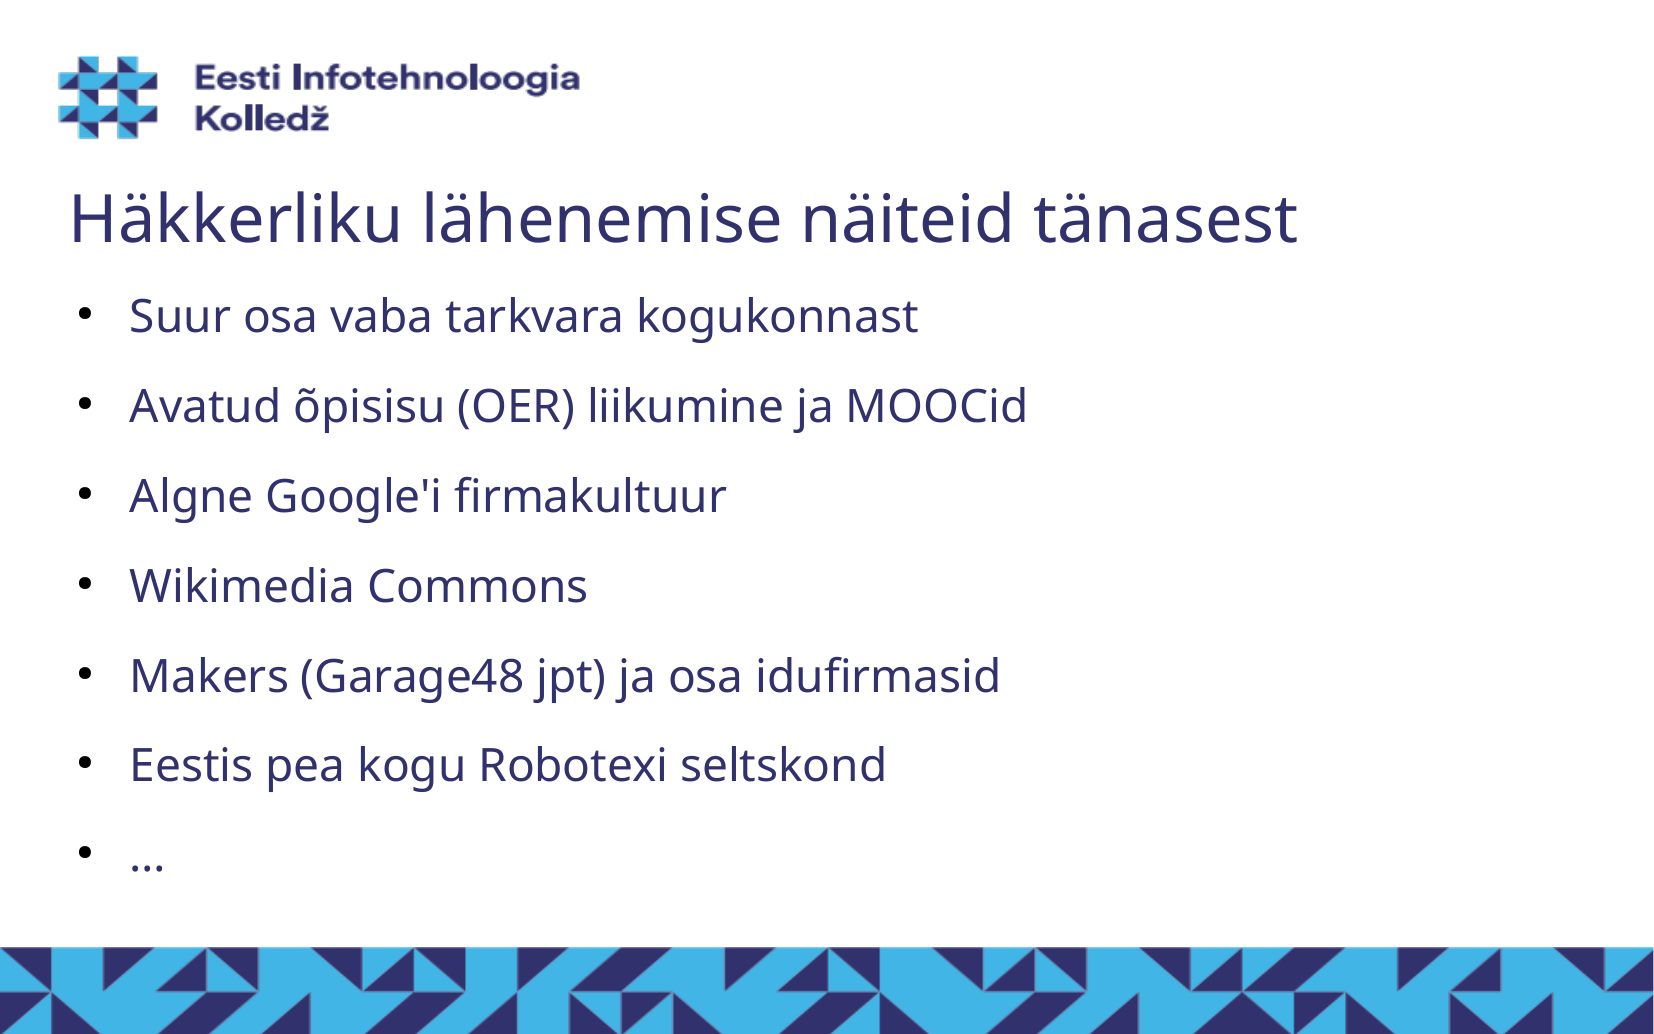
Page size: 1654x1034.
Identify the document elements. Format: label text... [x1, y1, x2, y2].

list Suur osa vaba tarkvara kogukonnast Avatud õpisisu (OER) liikumine ja MOOCid Algne Google'i firmakultuur Wikimedia Commons Makers (Garage48 jpt) ja osa idufirmasid Eestis pea kogu Robotexi seltskond … [59, 283, 1595, 936]
title Häkkerliku lähenemise näiteid tänasest [68, 147, 1536, 283]
